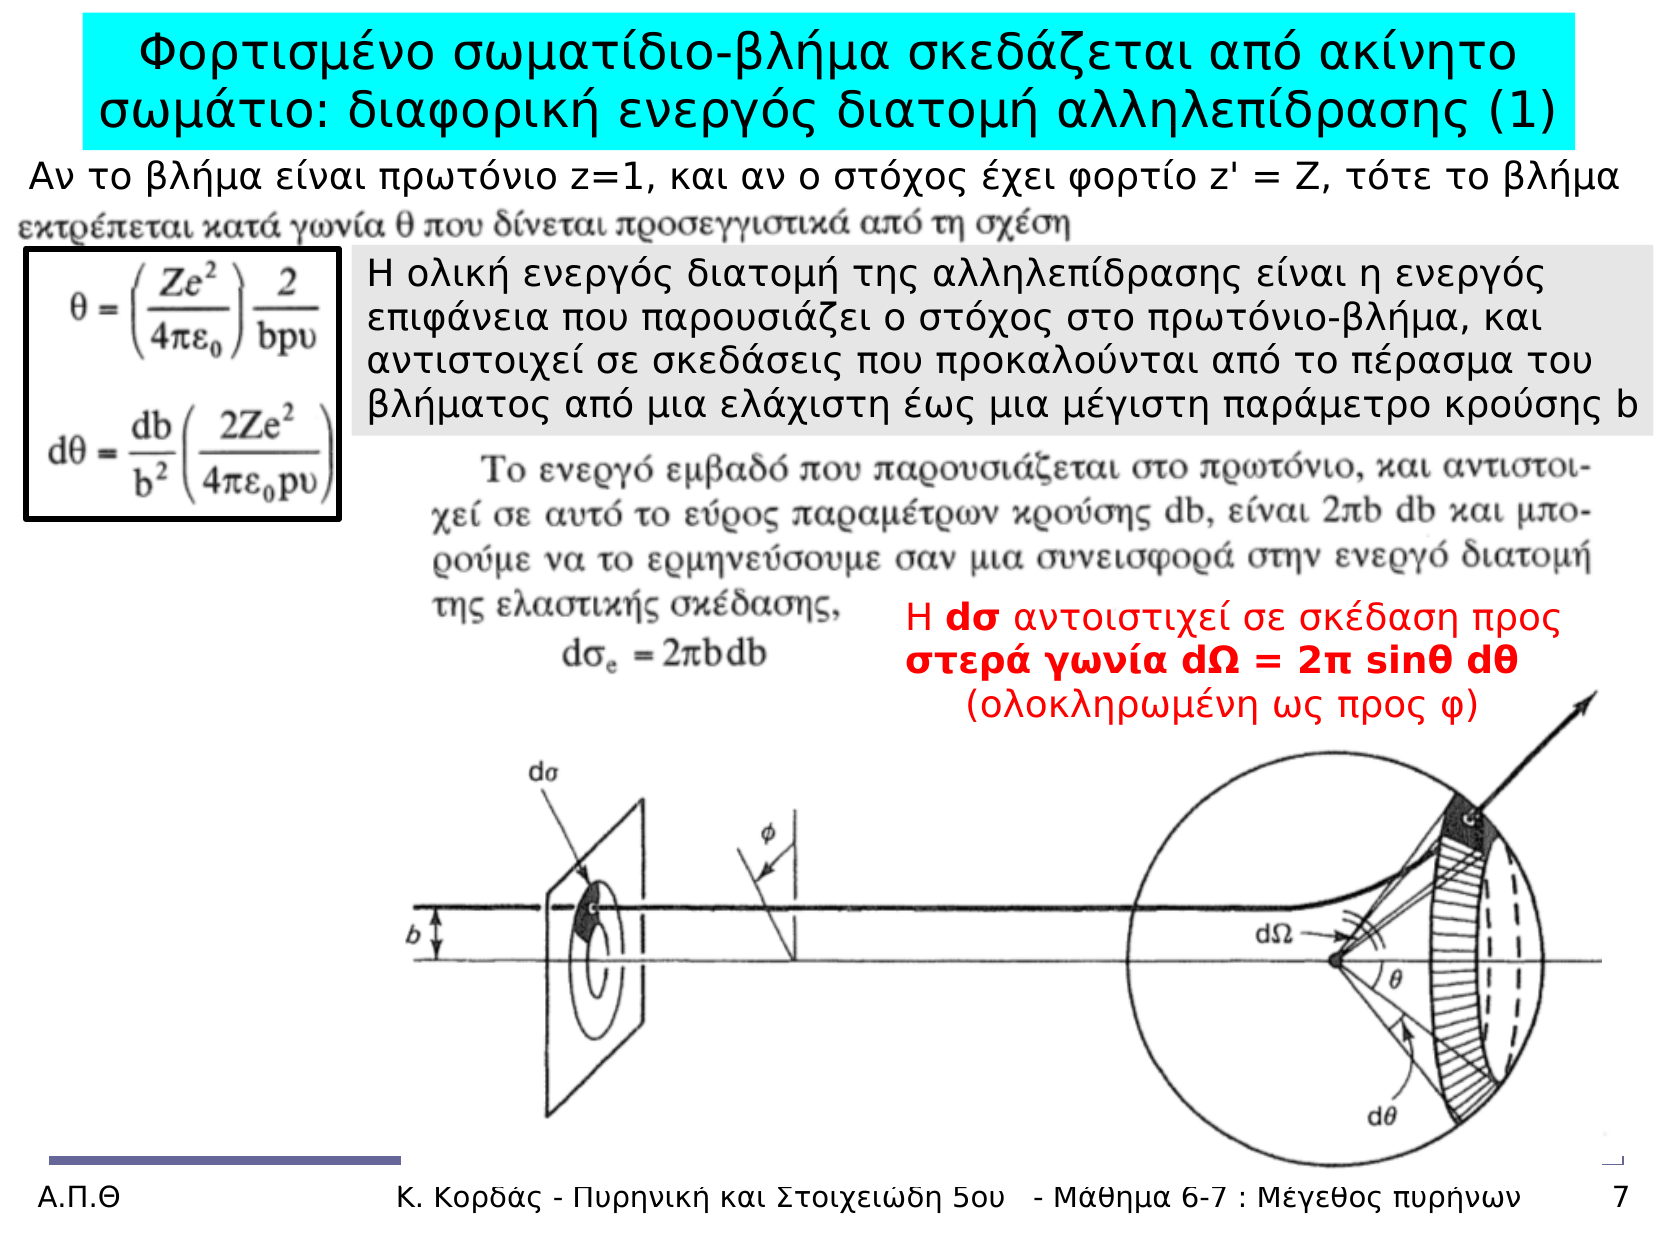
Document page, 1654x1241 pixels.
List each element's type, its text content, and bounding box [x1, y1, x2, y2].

text_box Aν το βλήμα είναι πρωτόνιο z=1, και αν ο στόχος έχει φορτίο z' = Z, τότε το βλήμα [13, 147, 1638, 207]
text_box Η dσ αντοιστιχεί σε σκέδαση προς στερά γωνία dΩ = 2π sinθ dθ (ολοκληρωμένη ως προς φ) [890, 588, 1591, 736]
picture [13, 205, 1088, 368]
picture [38, 399, 336, 507]
title Φορτισμένο σωματίδιο-βλήμα σκεδάζεται από ακίνητο σωμάτιο: διαφορική ενεργός διατομή αλληλεπίδρασης (1) [82, 12, 1576, 147]
picture [401, 442, 1622, 1187]
text_box Η ολική ενεργός διατομή της αλληλεπίδρασης είναι η ενεργός επιφάνεια που παρουσιάζει ο στόχος στο πρωτόνιο-βλήμα, και αντιστοιχεί σε σκεδάσεις που προκαλούνται από το πέρασμα του βλήματος από μια ελάχιστη έως μια μέγιστη παράμετρο κρούσης b [351, 244, 1654, 436]
picture [29, 252, 336, 368]
